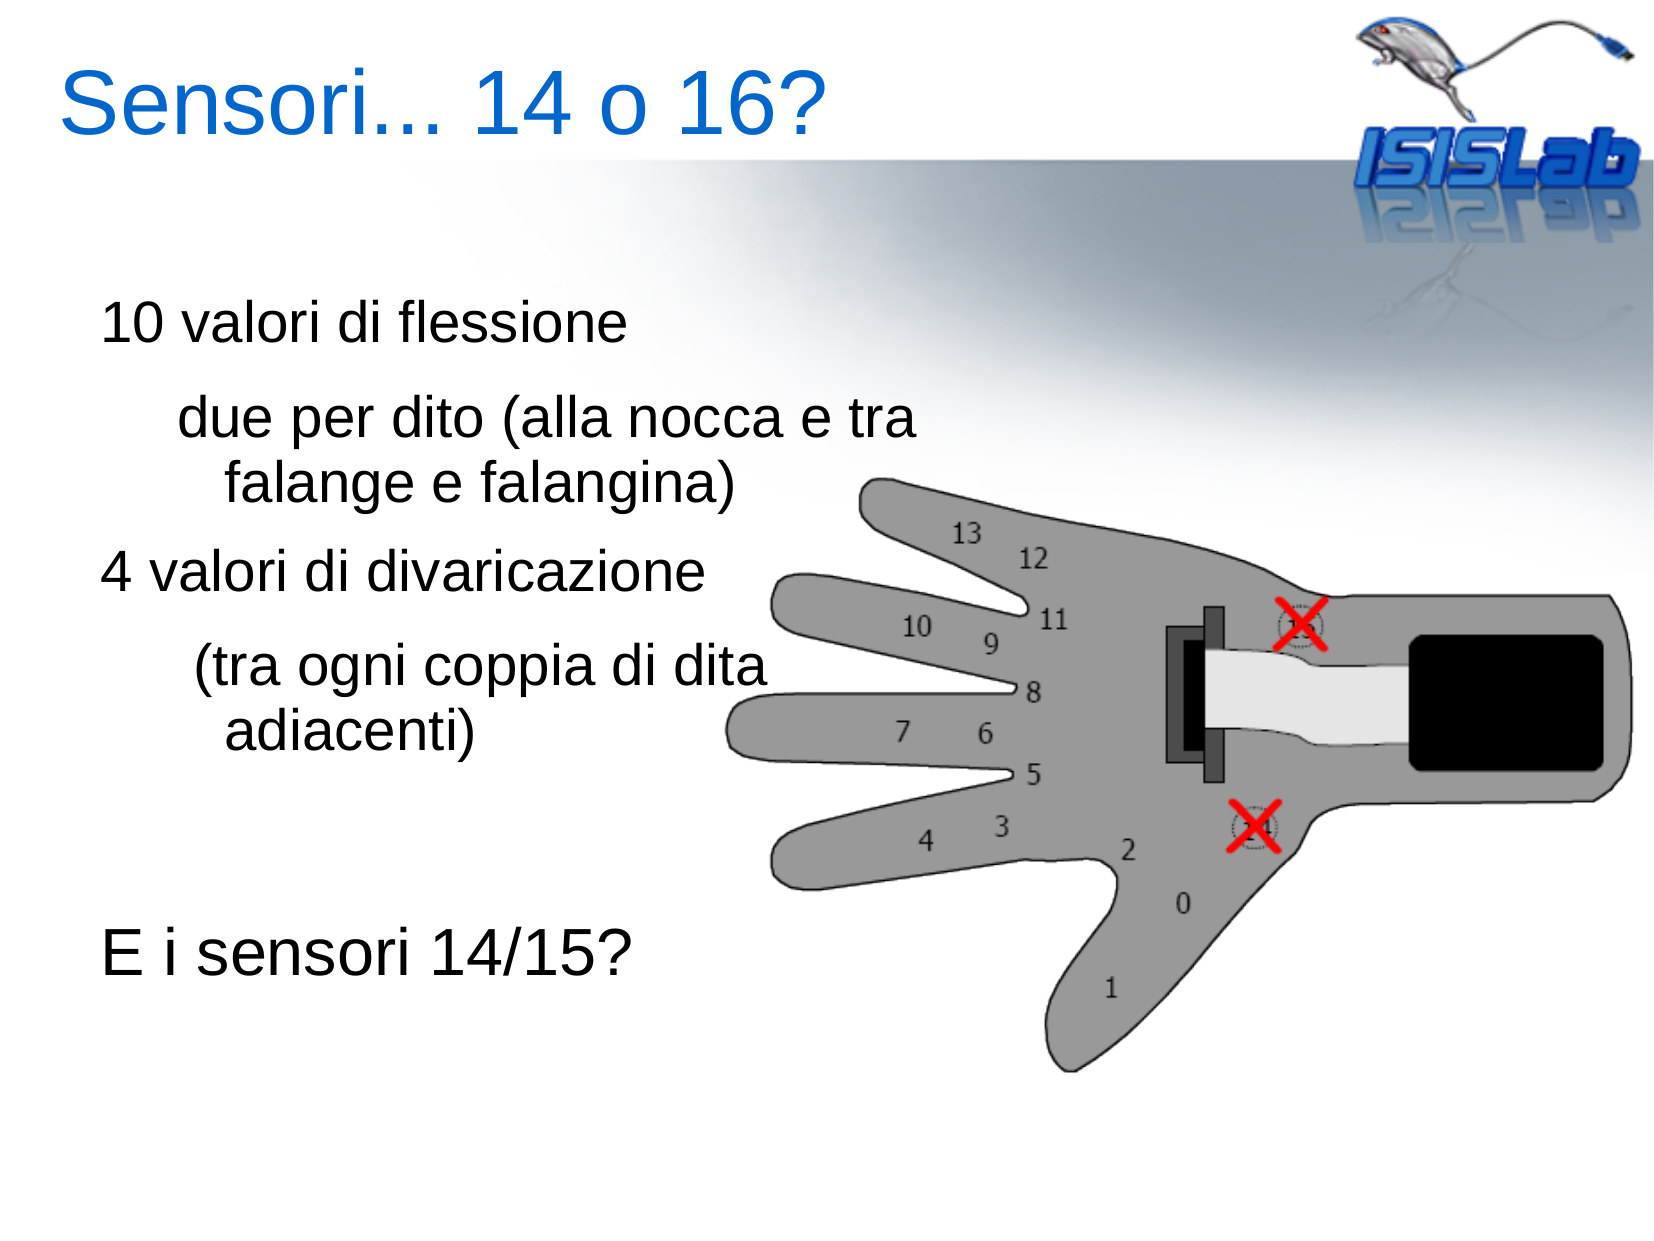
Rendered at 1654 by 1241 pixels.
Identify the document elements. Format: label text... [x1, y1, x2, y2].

list 10 valori di flessione due per dito (alla nocca e tra falange e falangina) 4 valori di divaricazione (tra ogni coppia di dita adiacenti) [82, 290, 1004, 762]
title Sensori... 14 o 16? [59, 0, 1548, 207]
picture [0, 0, 1654, 1241]
list E i sensori 14/15? [82, 915, 1571, 1094]
